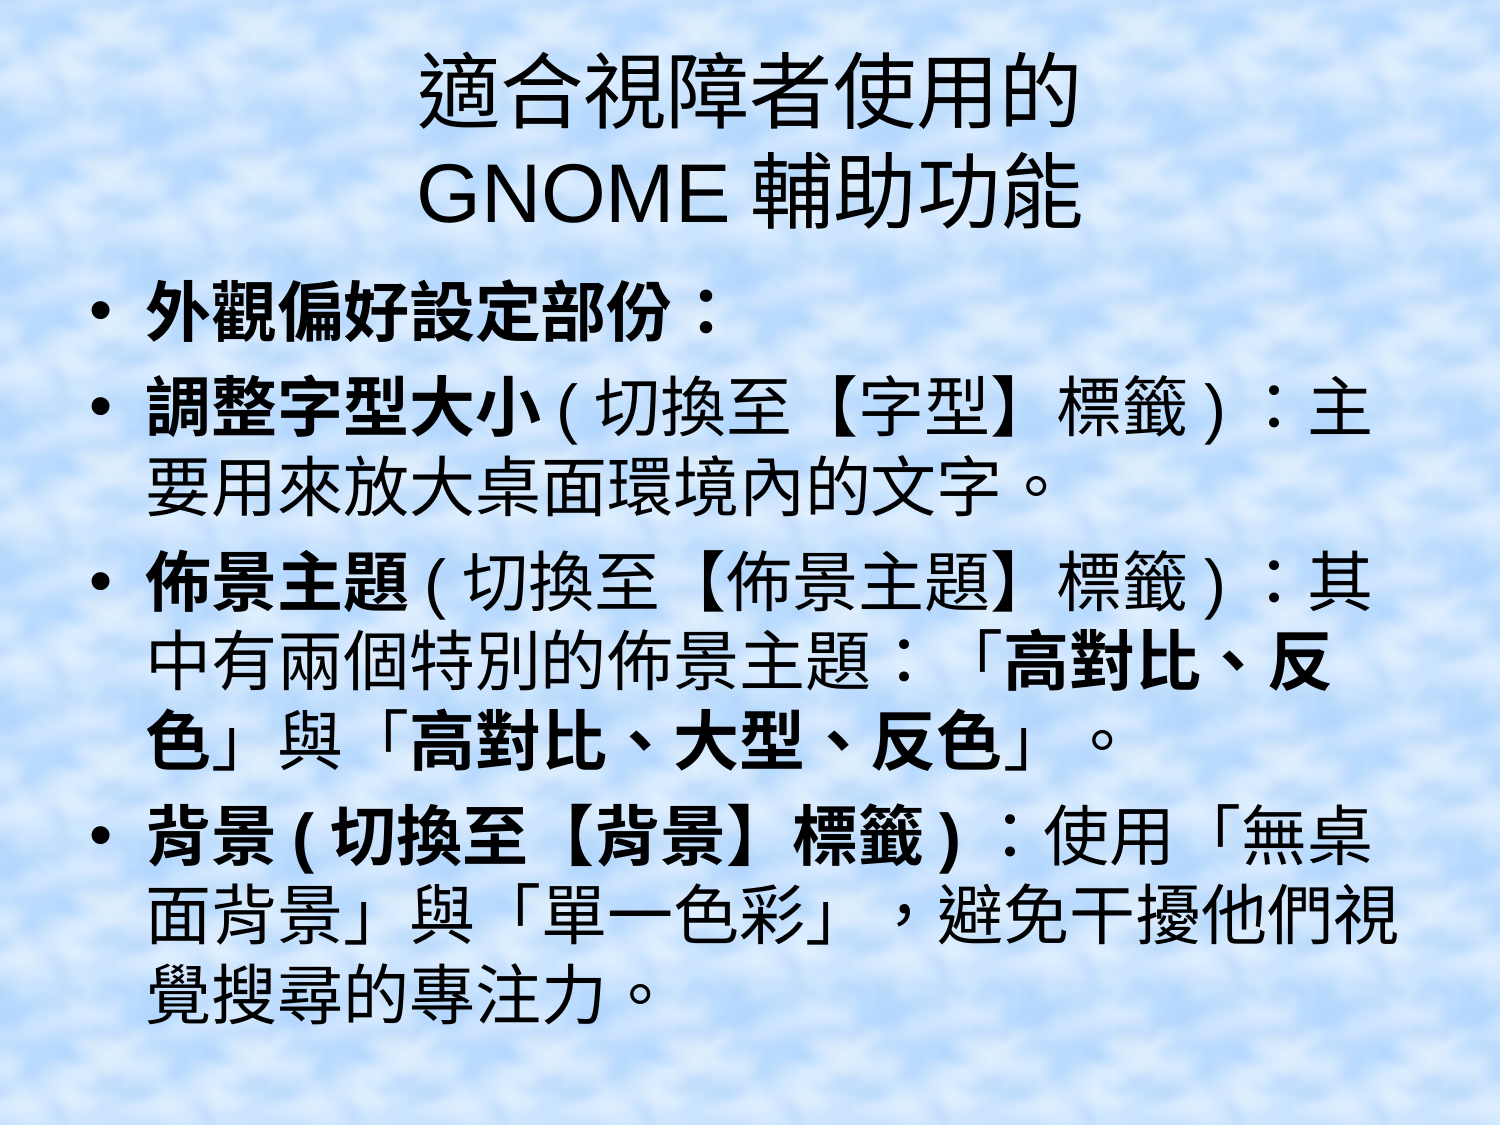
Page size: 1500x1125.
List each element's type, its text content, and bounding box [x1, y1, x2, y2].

title 適合視障者使用的 GNOME輔助功能 [75, 20, 1426, 257]
list 外觀偏好設定部份： 調整字型大小(切換至【字型】標籤)：主要用來放大桌面環境內的文字。 佈景主題(切換至【佈景主題】標籤)：其中有兩個特別的佈景主題：「高對比、反色」與「高對比、大型、反色」。 背景(切換至【背景】標籤)：使用「無桌面背景」與「單一色彩」，避免干擾他們視覺搜尋的專注力。 [75, 262, 1426, 1048]
picture [0, 0, 1500, 1125]
